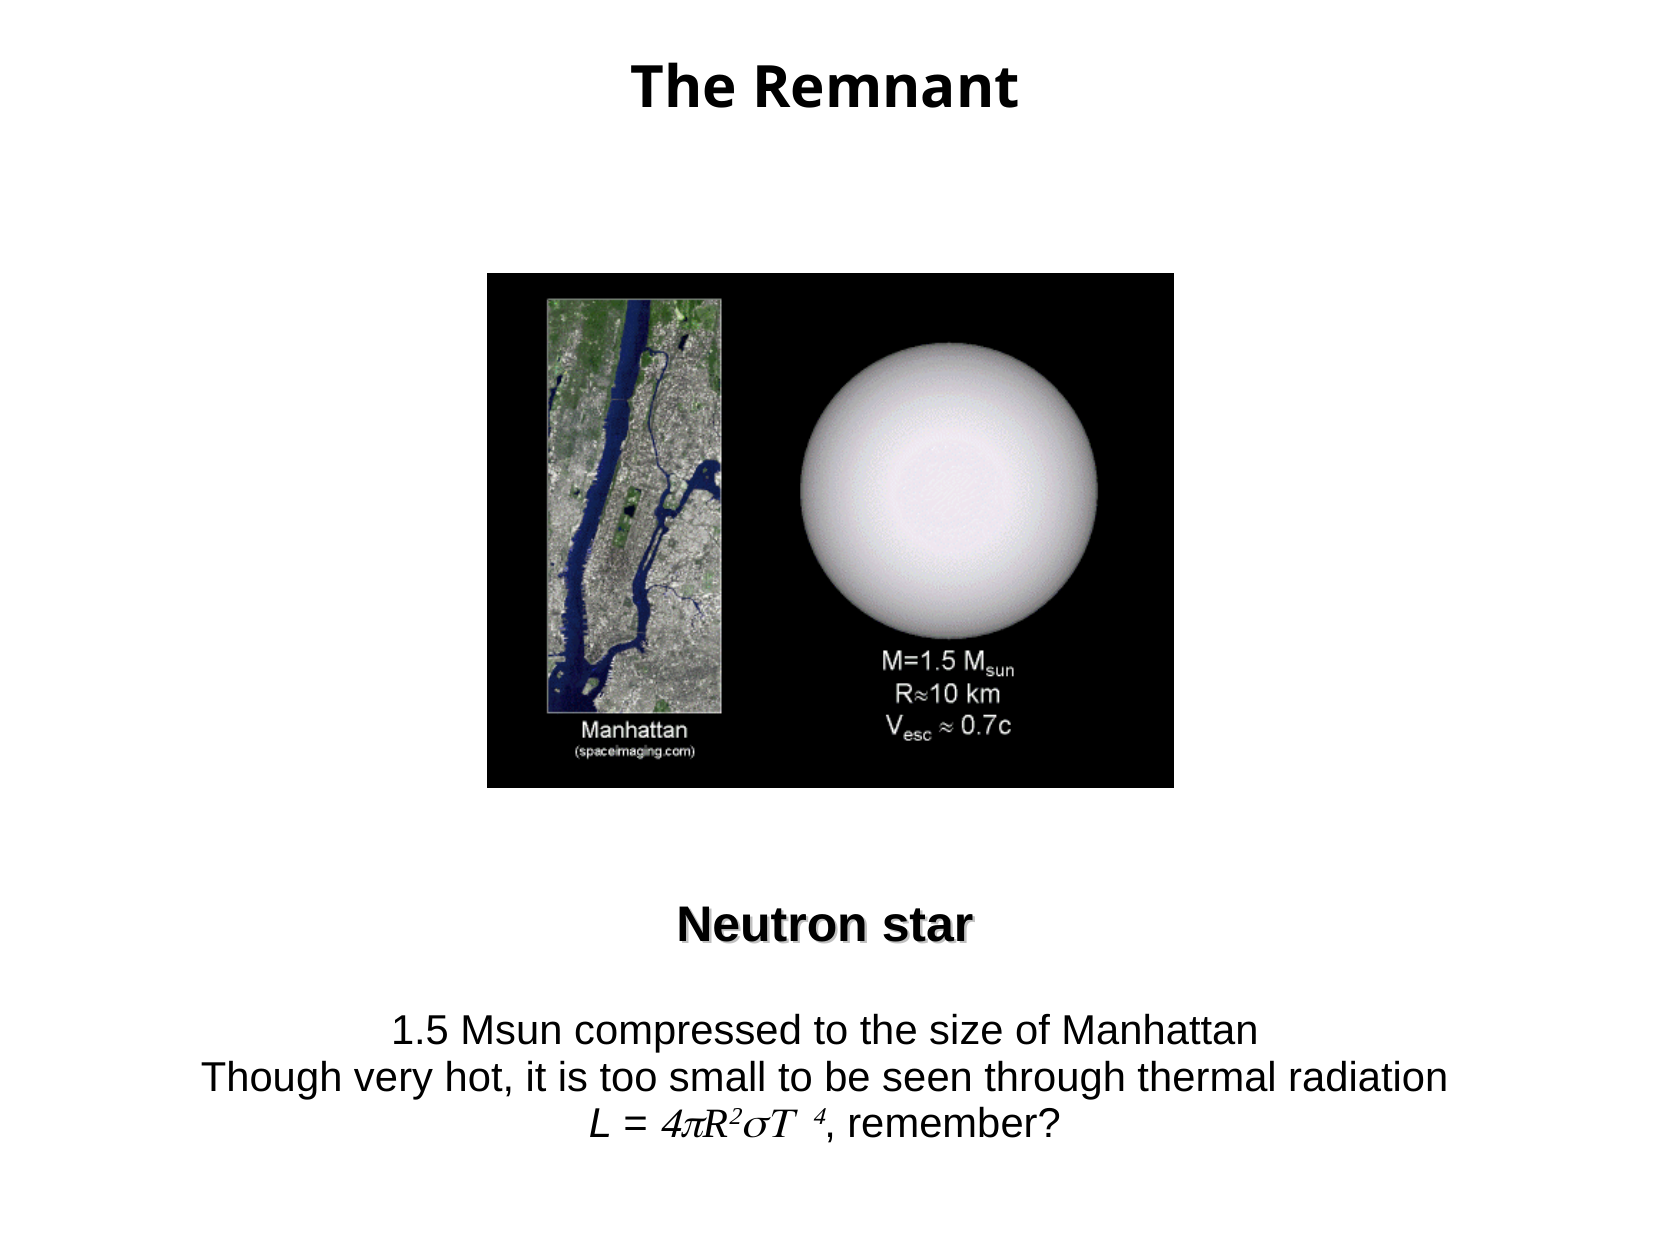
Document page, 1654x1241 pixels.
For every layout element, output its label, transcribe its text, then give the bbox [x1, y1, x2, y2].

text_box The Remnant [262, 37, 1388, 134]
text_box Neutron star 1.5 Msun compressed to the size of Manhattan Though very hot, it is too small to be seen through thermal radiation L = 4pR2sT 4, remember? [0, 885, 1651, 1241]
picture [487, 273, 1174, 788]
